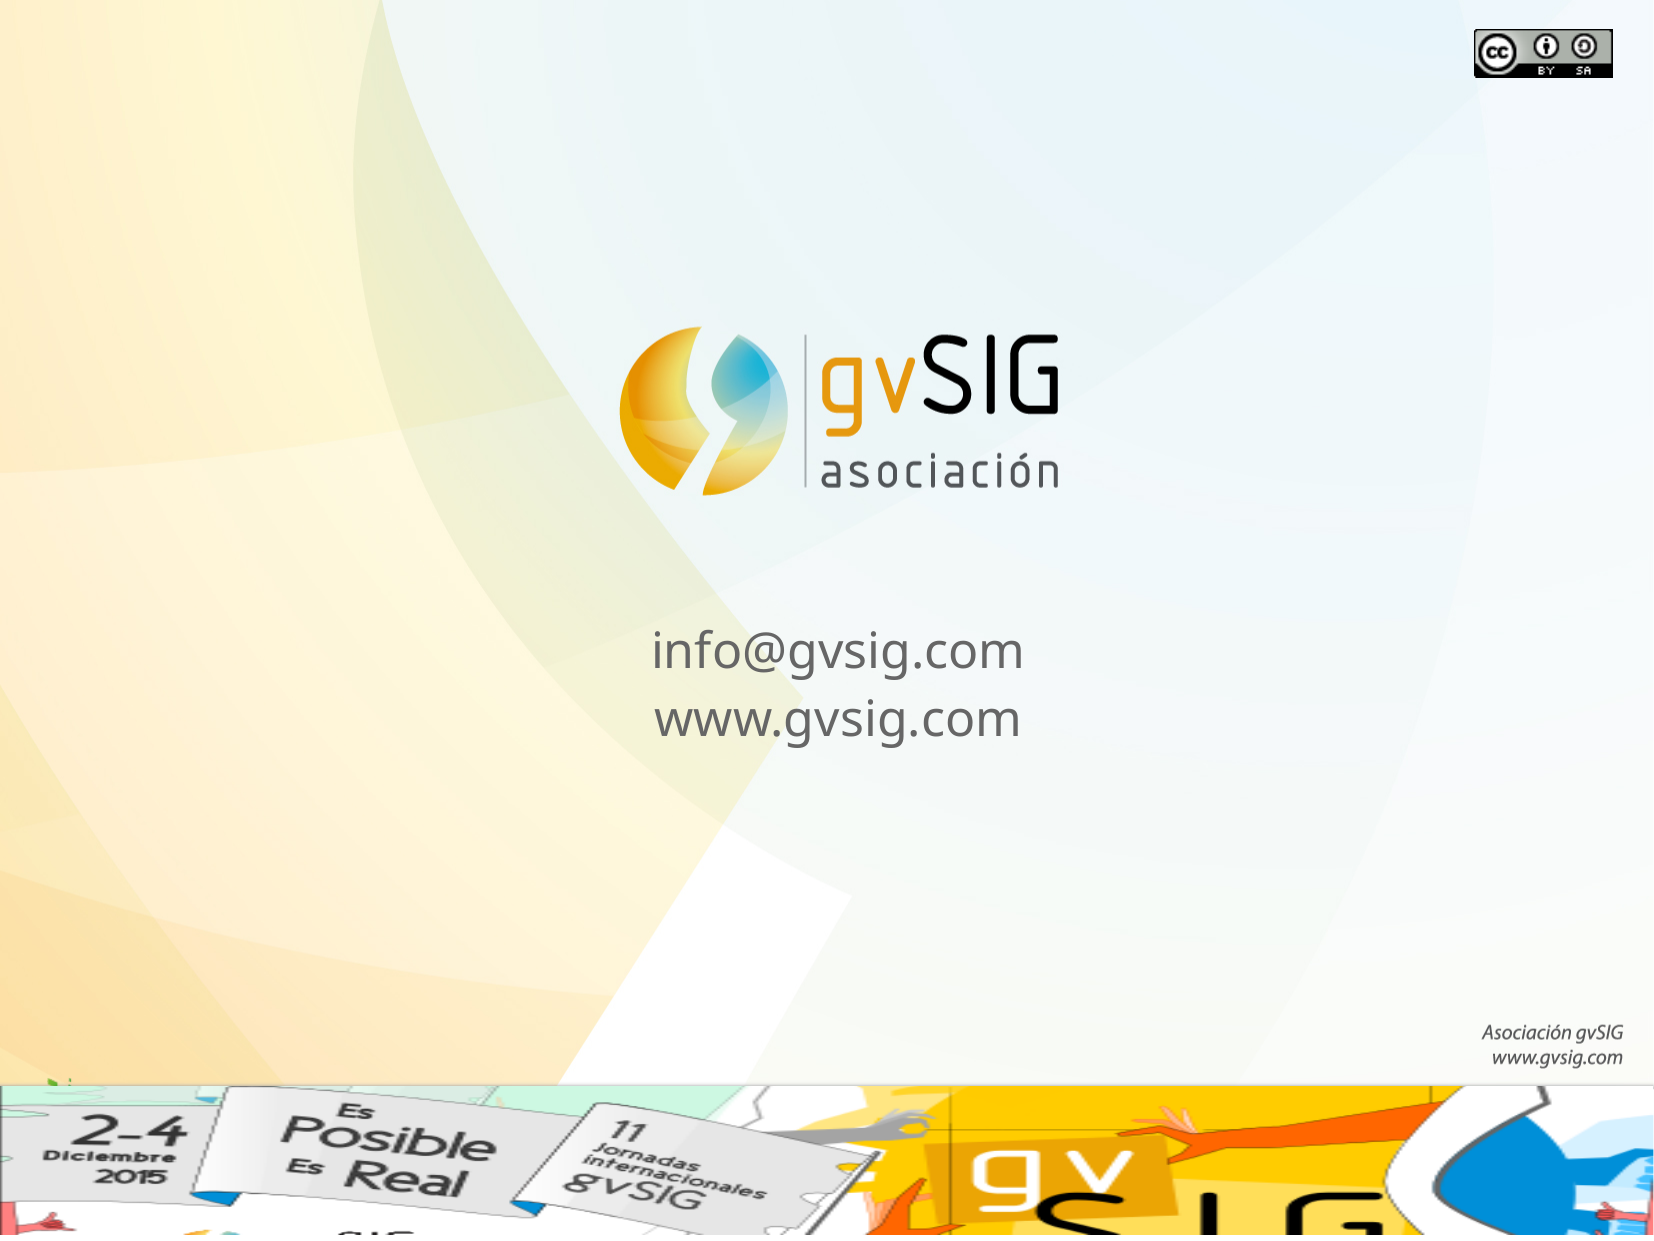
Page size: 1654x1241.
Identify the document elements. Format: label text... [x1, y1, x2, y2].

title info@gvsig.com www.gvsig.com [124, 624, 1554, 742]
picture [0, 0, 1654, 1241]
